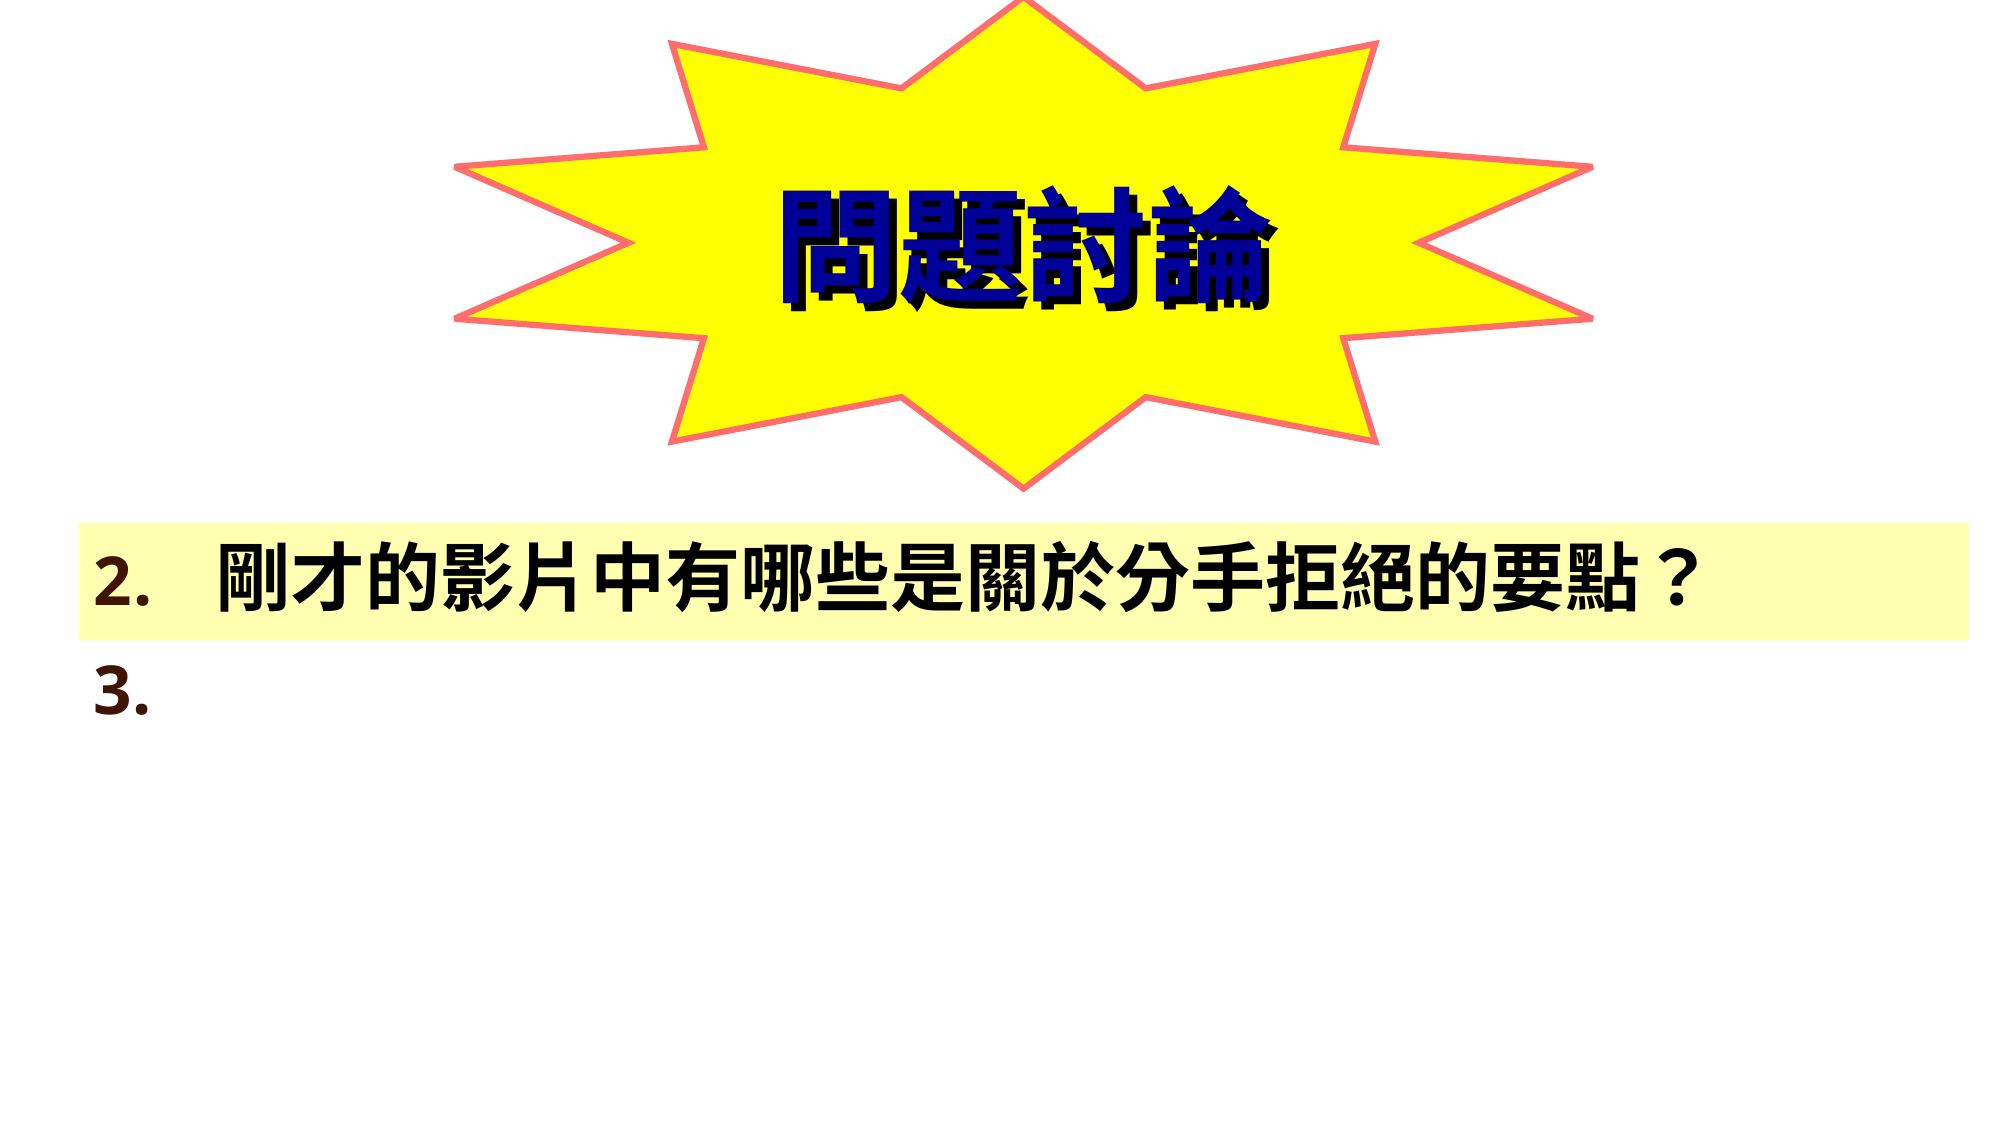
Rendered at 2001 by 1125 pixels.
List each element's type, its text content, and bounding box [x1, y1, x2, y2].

list 剛才的影片中有哪些是關於分手拒絕的要點？ [78, 522, 1969, 641]
text_box [671, 0, 1376, 149]
title 問題討論 [123, 149, 1924, 337]
text_box [671, 337, 1376, 489]
